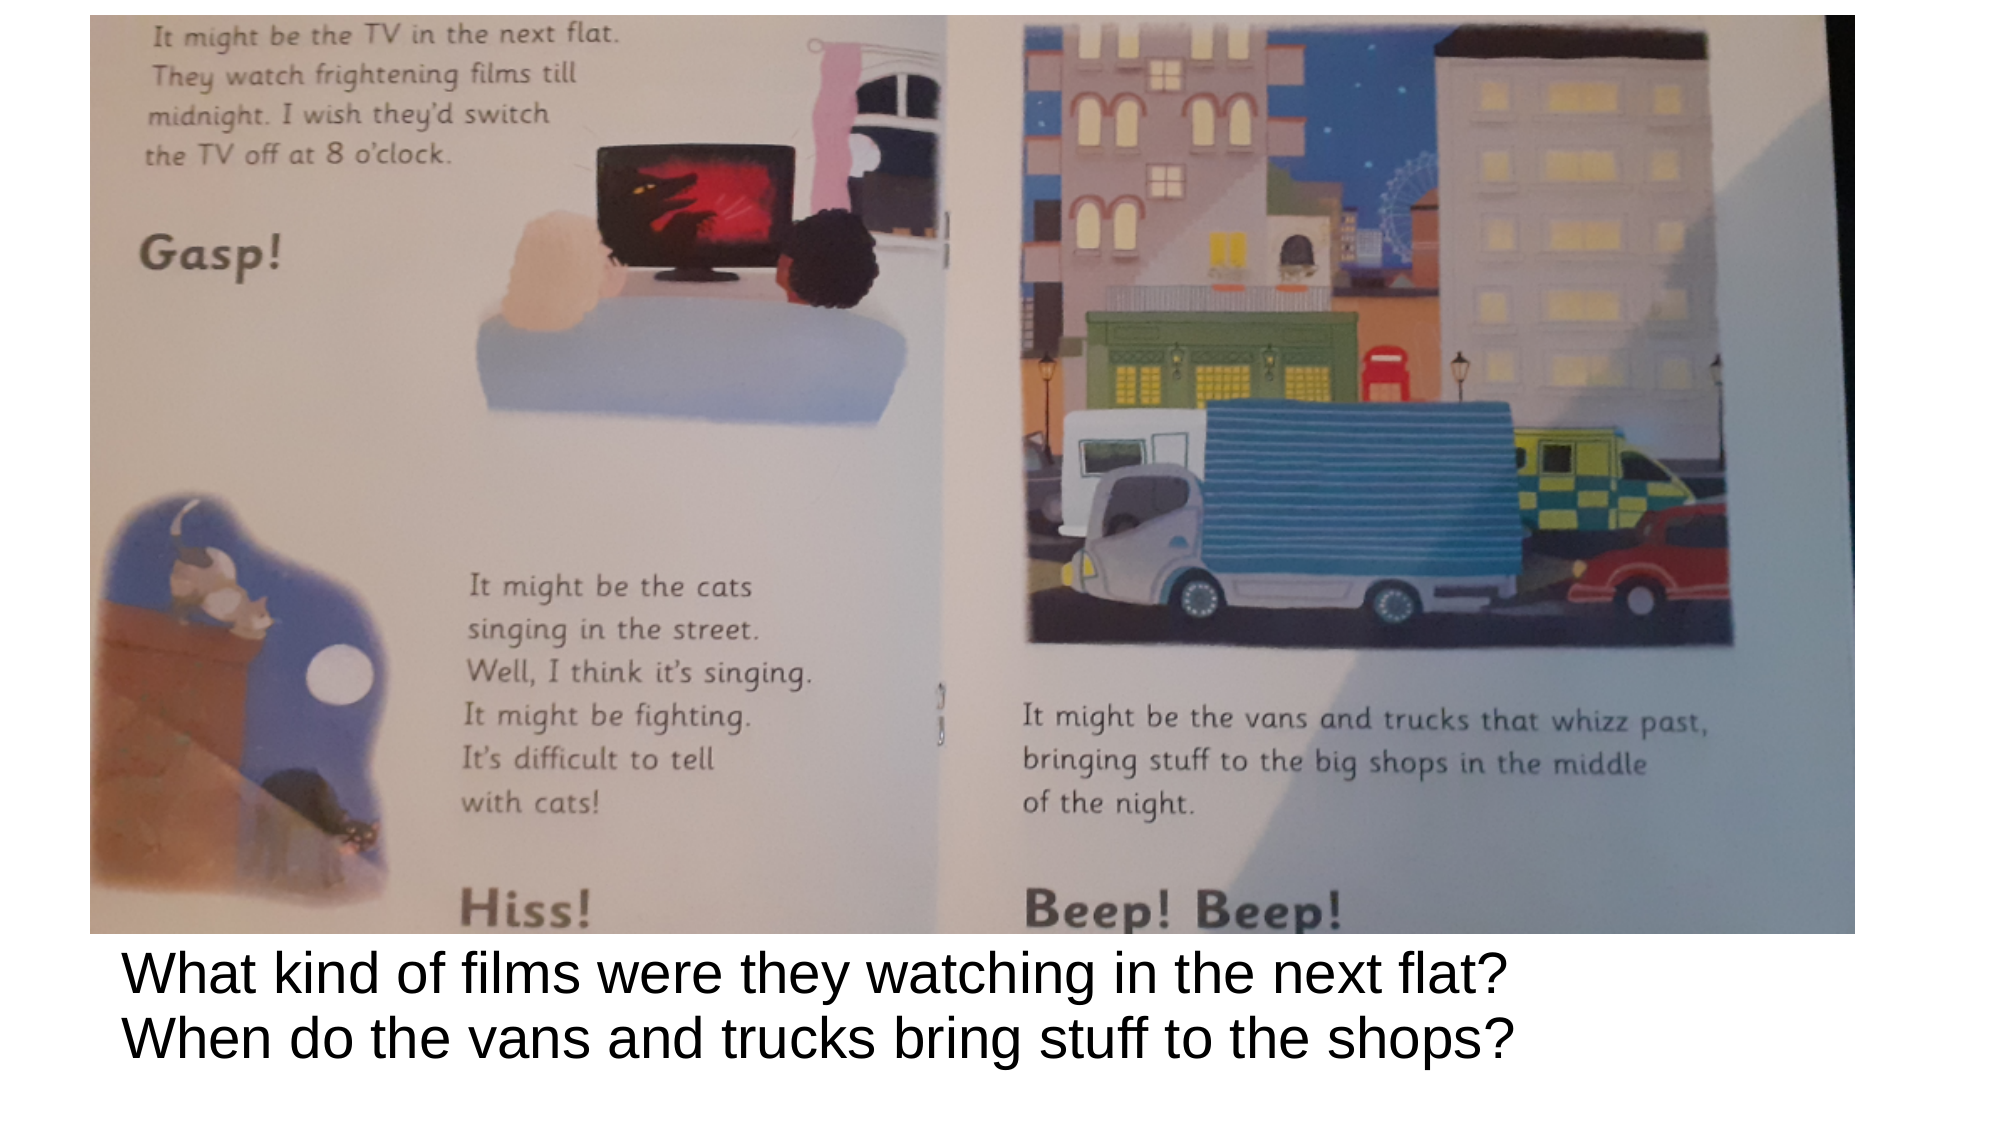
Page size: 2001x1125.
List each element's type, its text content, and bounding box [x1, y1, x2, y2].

text_box What kind of films were they watching in the next flat? When do the vans and trucks bring stuff to the shops? [106, 934, 1713, 1078]
picture [90, 15, 1855, 934]
